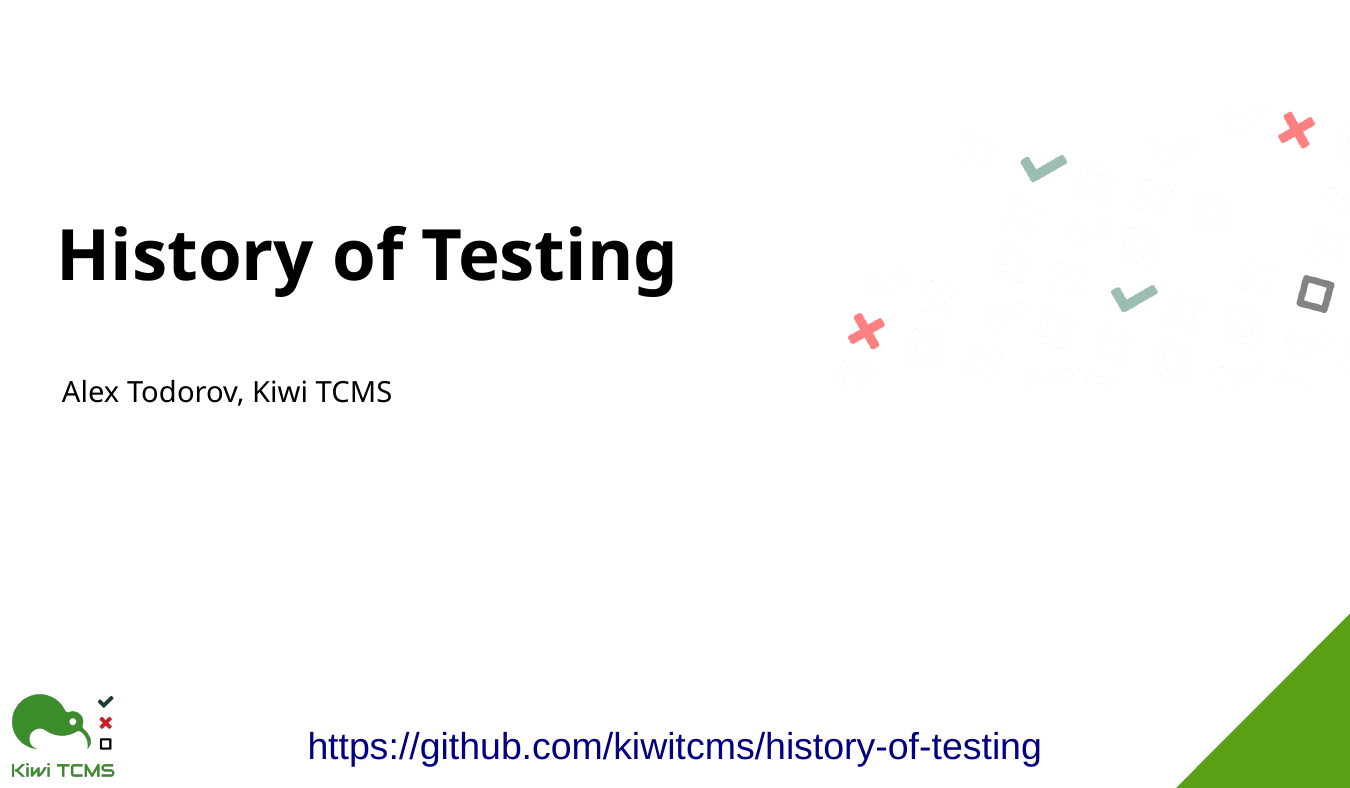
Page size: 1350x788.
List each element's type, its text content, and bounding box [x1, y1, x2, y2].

picture [11, 684, 115, 787]
text_box Alex Todorov, Kiwi TCMS [59, 332, 510, 416]
title History of Testing [54, 196, 886, 433]
